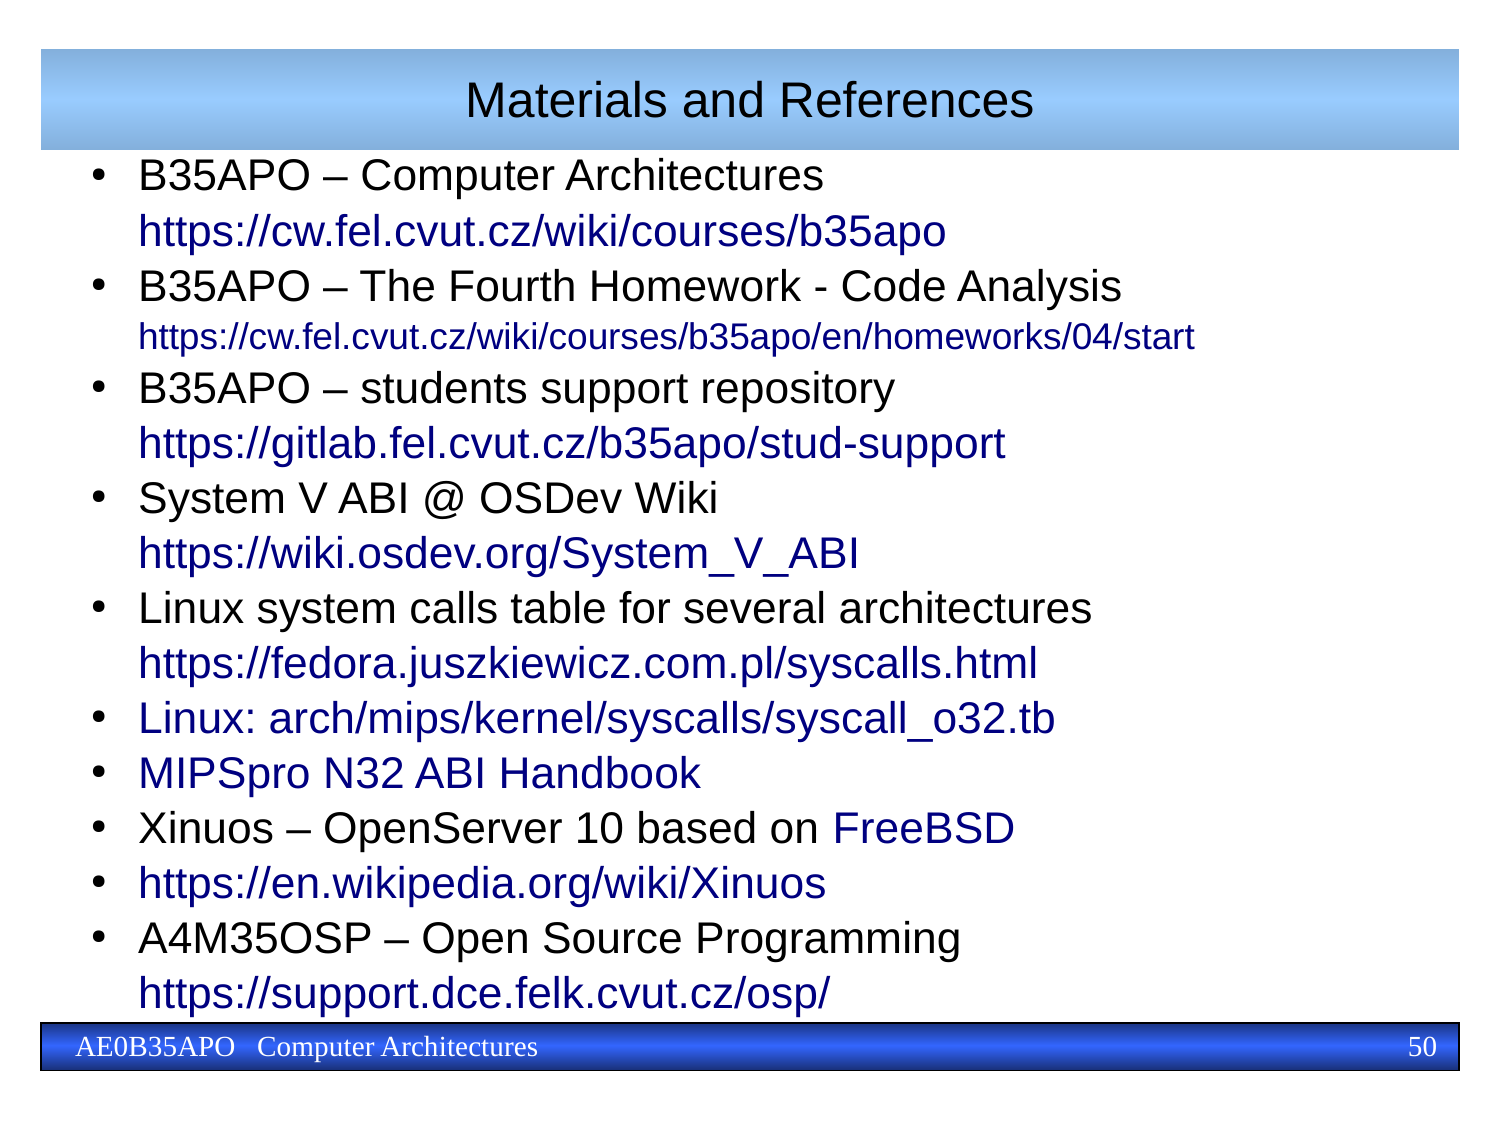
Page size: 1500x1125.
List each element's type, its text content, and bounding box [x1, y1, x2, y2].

list B35APO – Computer Architectures https://cw.fel.cvut.cz/wiki/courses/b35apo B35APO – The Fourth Homework - Code Analysis https://cw.fel.cvut.cz/wiki/courses/b35apo/en/homeworks/04/start B35APO – students support repository https://gitlab.fel.cvut.cz/b35apo/stud-support System V ABI @ OSDev Wiki https://wiki.osdev.org/System_V_ABI Linux system calls table for several architectures https://fedora.juszkiewicz.com.pl/syscalls.html Linux: arch/mips/kernel/syscalls/syscall_o32.tb MIPSpro N32 ABI Handbook Xinuos – OpenServer 10 based on FreeBSD https://en.wikipedia.org/wiki/Xinuos A4M35OSP – Open Source Programming https://support.dce.felk.cvut.cz/osp/ [75, 150, 1426, 1026]
title Materials and References [41, 49, 1459, 150]
